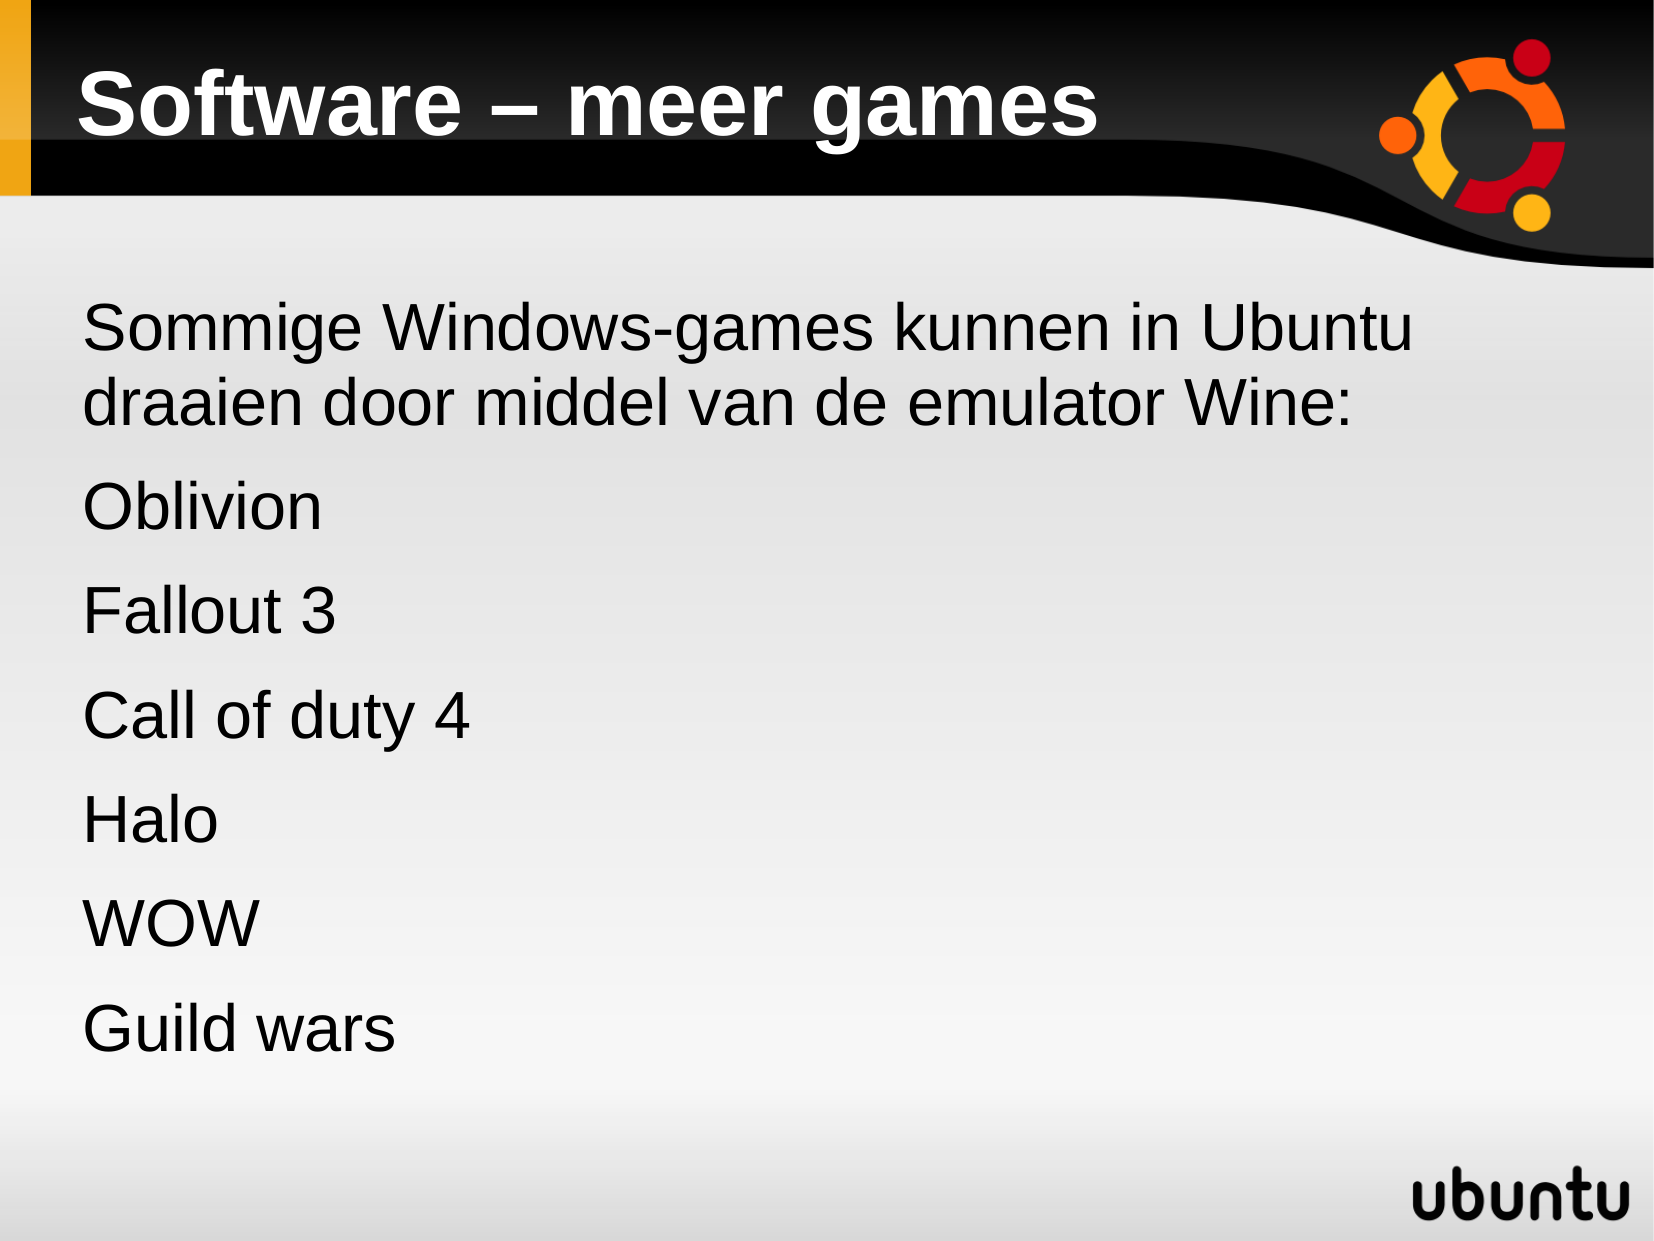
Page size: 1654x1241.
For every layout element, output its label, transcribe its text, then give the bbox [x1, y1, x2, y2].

list Sommige Windows-games kunnen in Ubuntu draaien door middel van de emulator Wine: Oblivion Fallout 3 Call of duty 4 Halo WOW Guild wars [82, 290, 1571, 1170]
title Software – meer games [76, 0, 1565, 208]
picture [0, 0, 1654, 1241]
